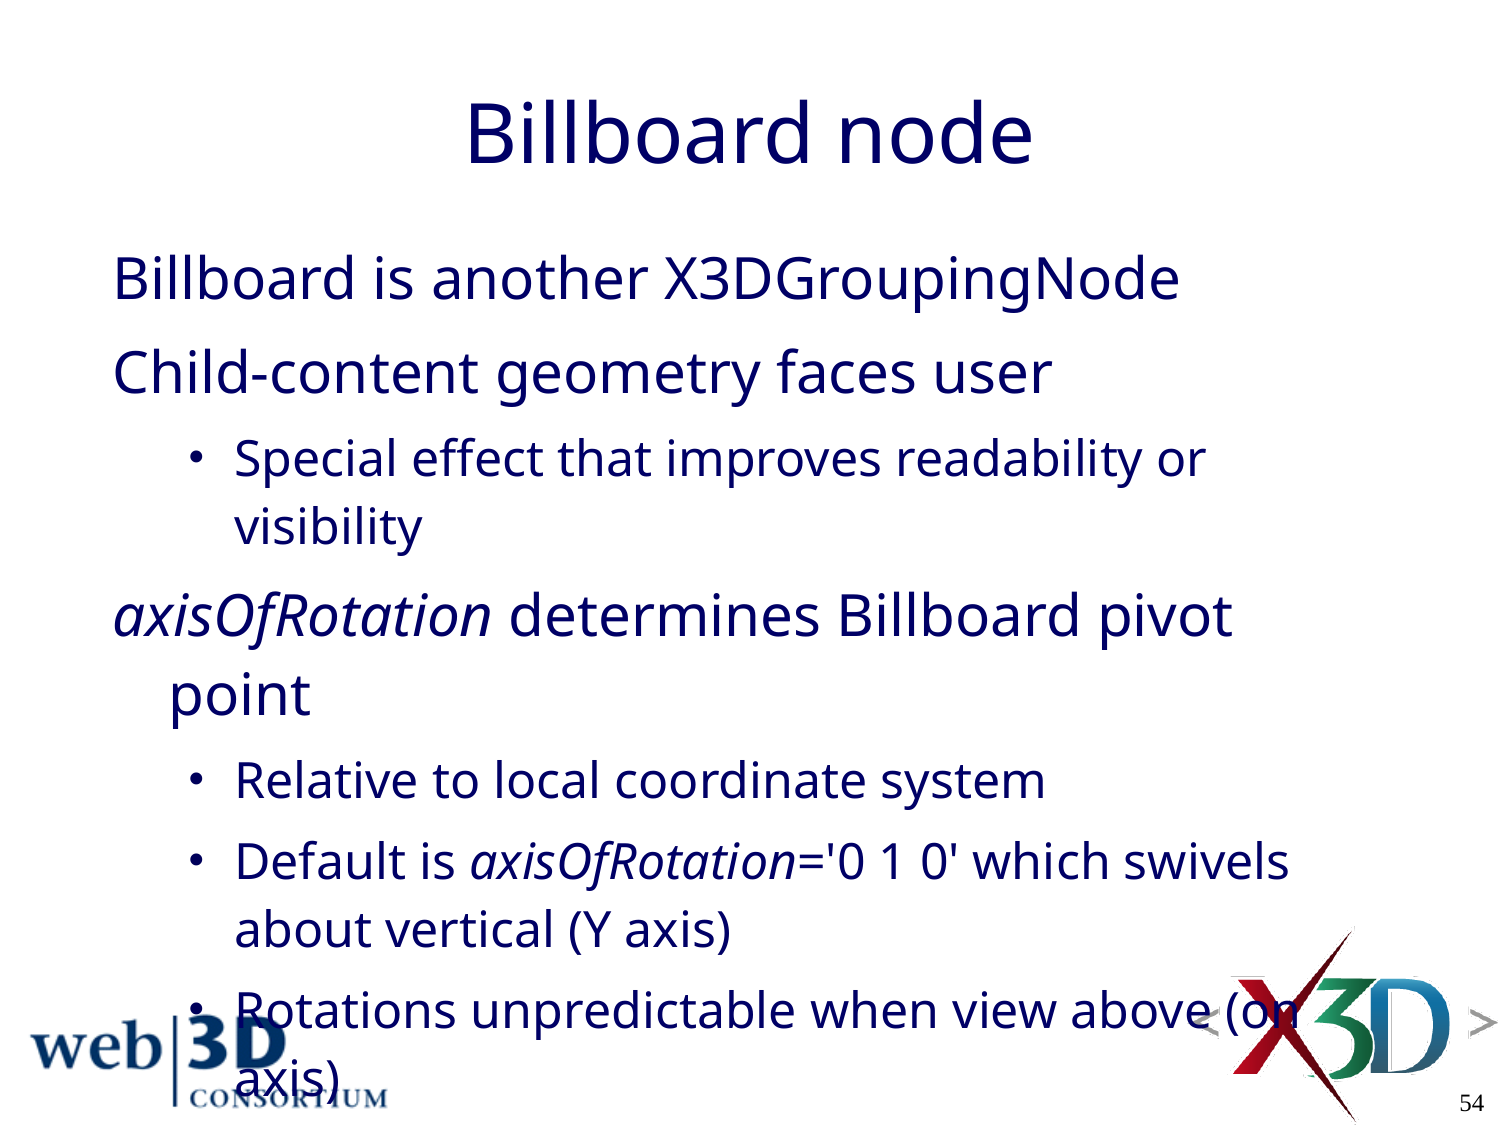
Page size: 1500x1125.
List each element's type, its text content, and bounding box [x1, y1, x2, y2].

picture [12, 998, 413, 1118]
title Billboard node [112, 37, 1388, 226]
picture [243, 998, 257, 1009]
picture [1191, 1004, 1205, 1012]
picture [1187, 926, 1500, 1125]
list Billboard is another X3DGroupingNode Child-content geometry faces user Special effect that improves readability or visibility axisOfRotation determines Billboard pivot point Relative to local coordinate system Default is axisOfRotation='0 1 0' which swivels about vertical (Y axis) Rotations unpredictable when view above (on axis) Define axisOfRotation='0 0 0' for circular rotation in any direction, always fully facing the user [112, 237, 1388, 986]
